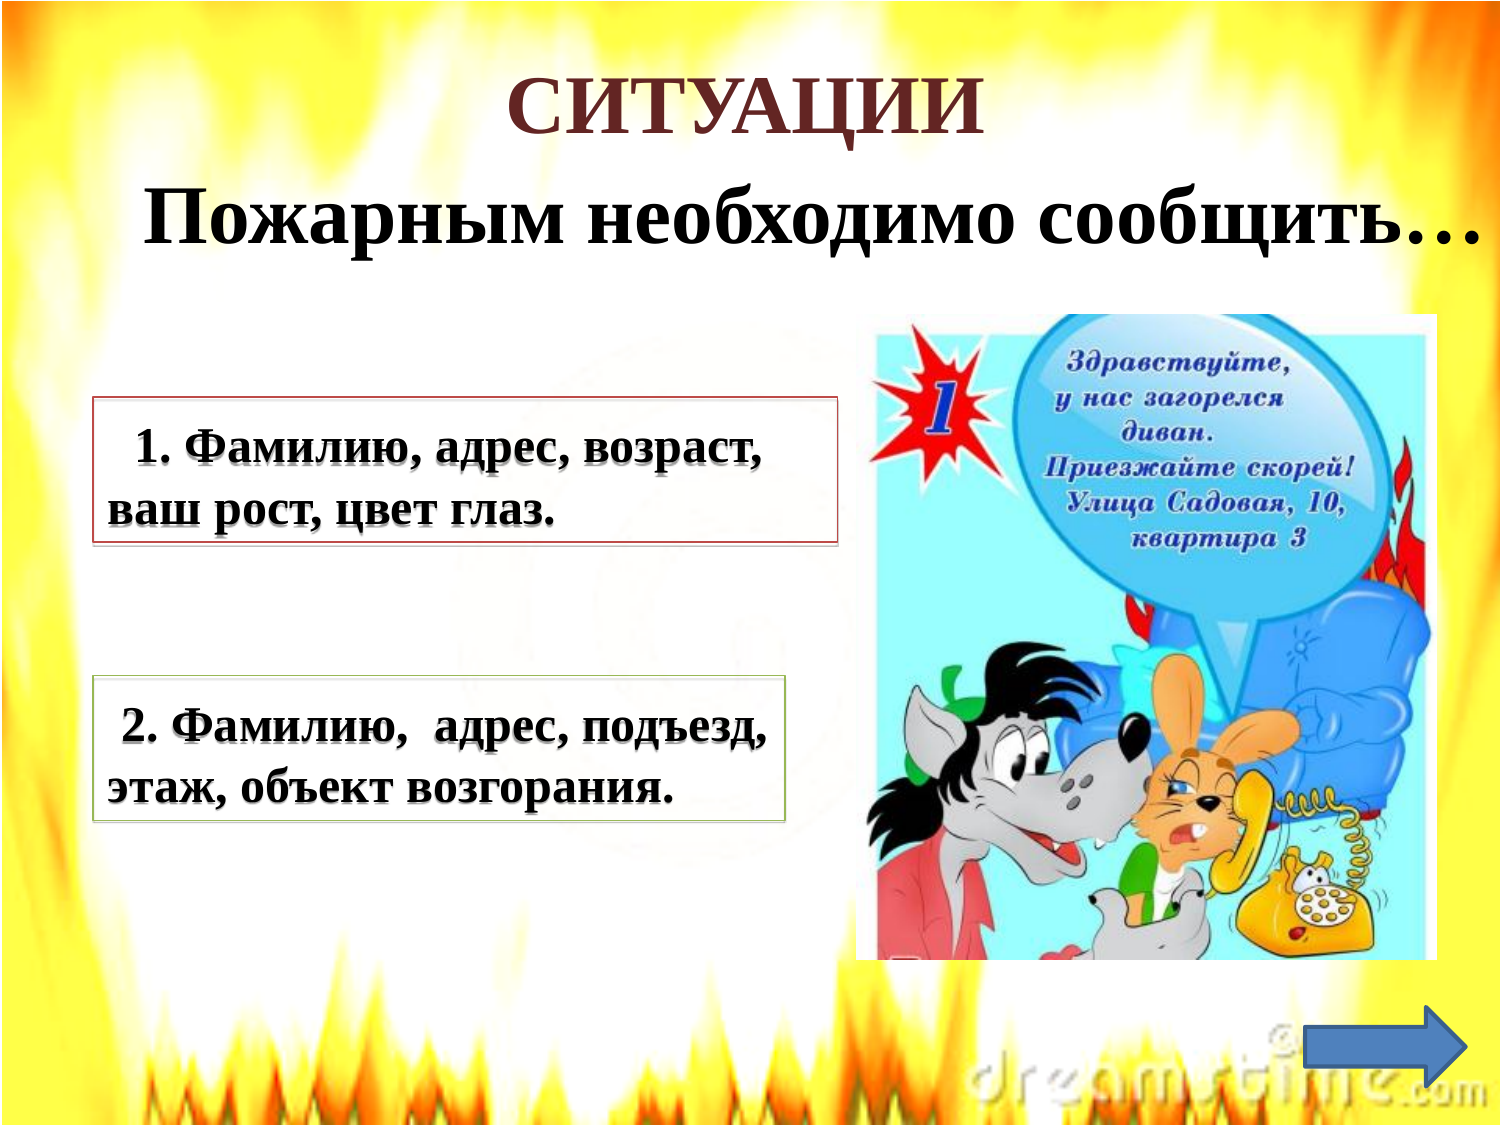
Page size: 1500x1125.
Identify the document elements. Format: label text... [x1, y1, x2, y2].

text_box 2. Фамилию, адрес, подъезд, этаж, объект возгорания. [93, 675, 786, 821]
text_box СИТУАЦИИ [491, 42, 1014, 152]
text_box Пожарным необходимо сообщить… [129, 152, 1500, 268]
picture [2, 1, 1500, 1125]
text_box 1. Фамилию, адрес, возраст, ваш рост, цвет глаз. [93, 397, 838, 542]
text_box [1305, 1007, 1466, 1087]
